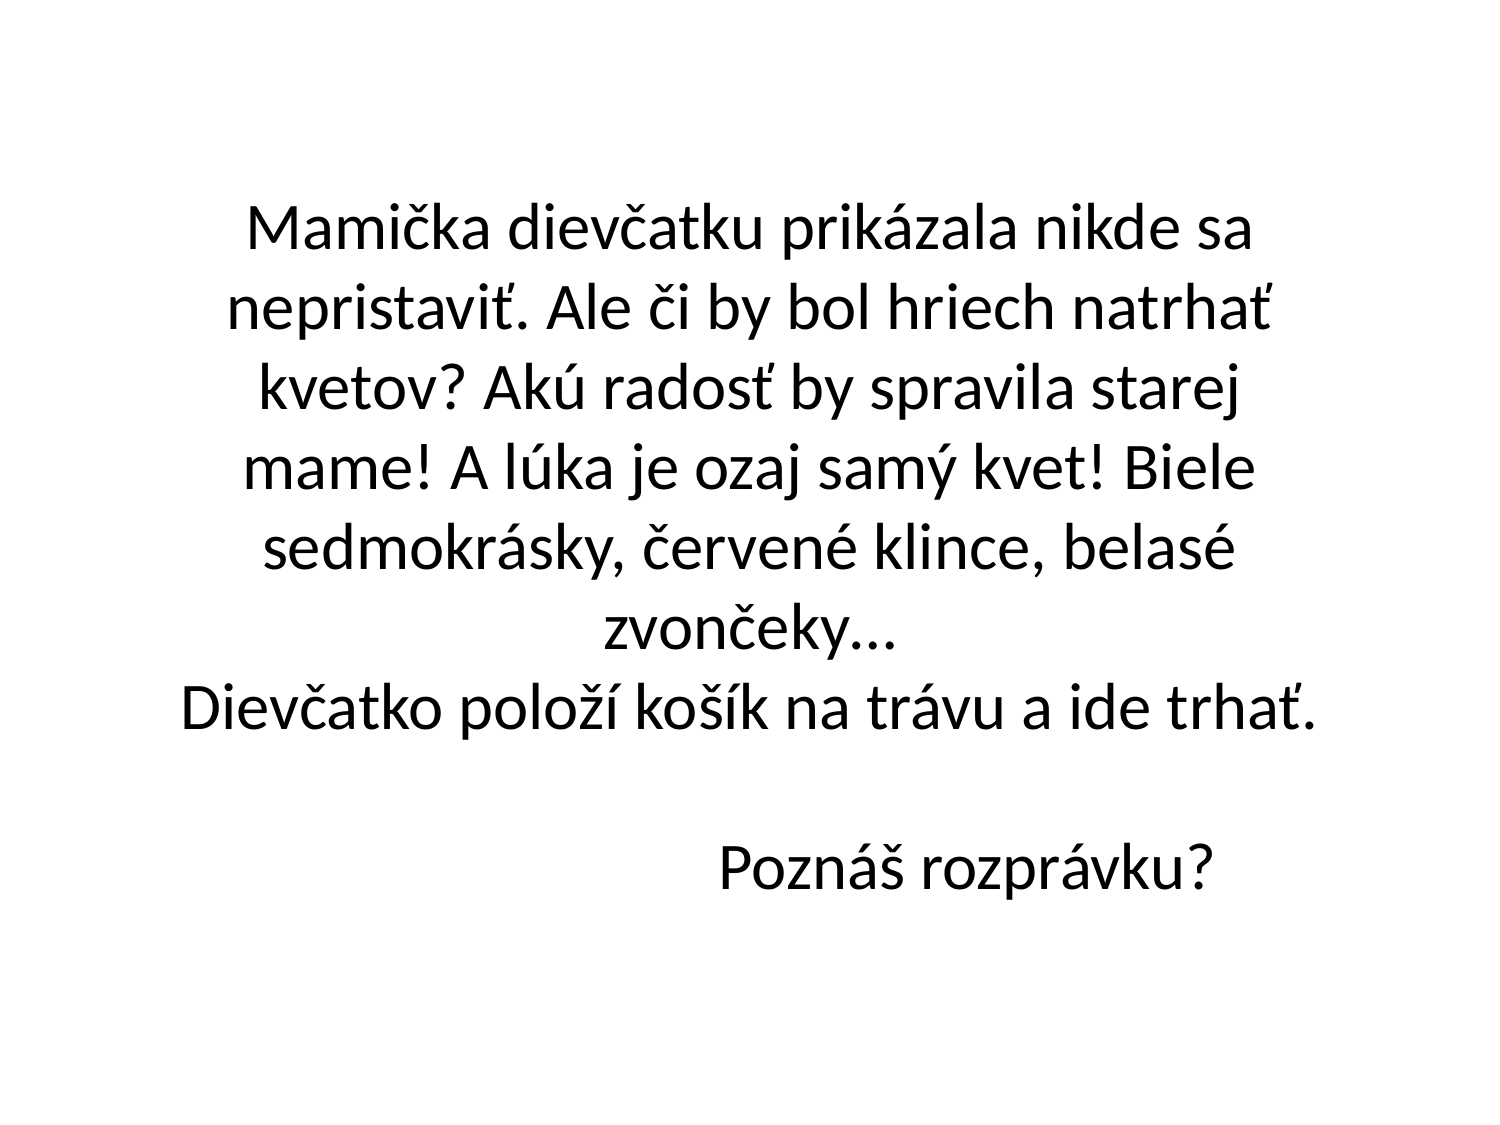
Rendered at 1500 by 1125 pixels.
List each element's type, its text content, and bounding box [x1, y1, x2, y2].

list [75, 262, 1425, 1005]
text_box Mamička dievčatku prikázala nikde sa nepristaviť. Ale či by bol hriech natrhať kvetov? Akú radosť by spravila starej mame! A lúka je ozaj samý kvet! Biele sedmokrásky, červené klince, belasé zvončeky… Dievčatko položí košík na trávu a ide trhať. Poznáš rozprávku? [152, 175, 1348, 911]
